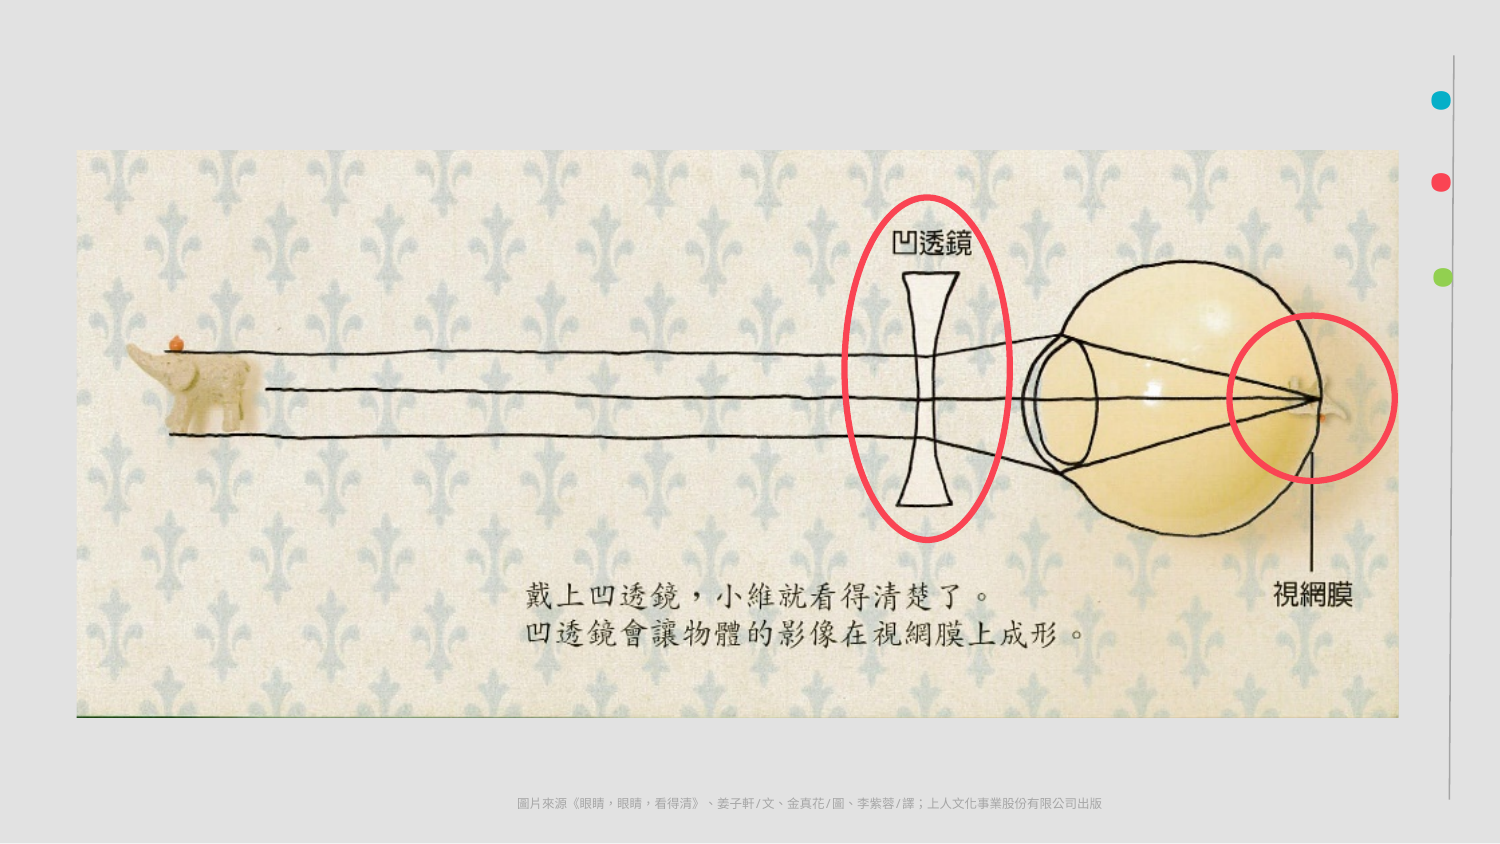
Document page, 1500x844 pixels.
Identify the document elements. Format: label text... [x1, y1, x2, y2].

picture [76, 150, 1399, 718]
text_box 圖片來源《眼睛，眼睛，看得清》、姜子軒/文、金真花/圖、李紫蓉/譯；上人文化事業股份有限公司出版 [501, 788, 1500, 819]
